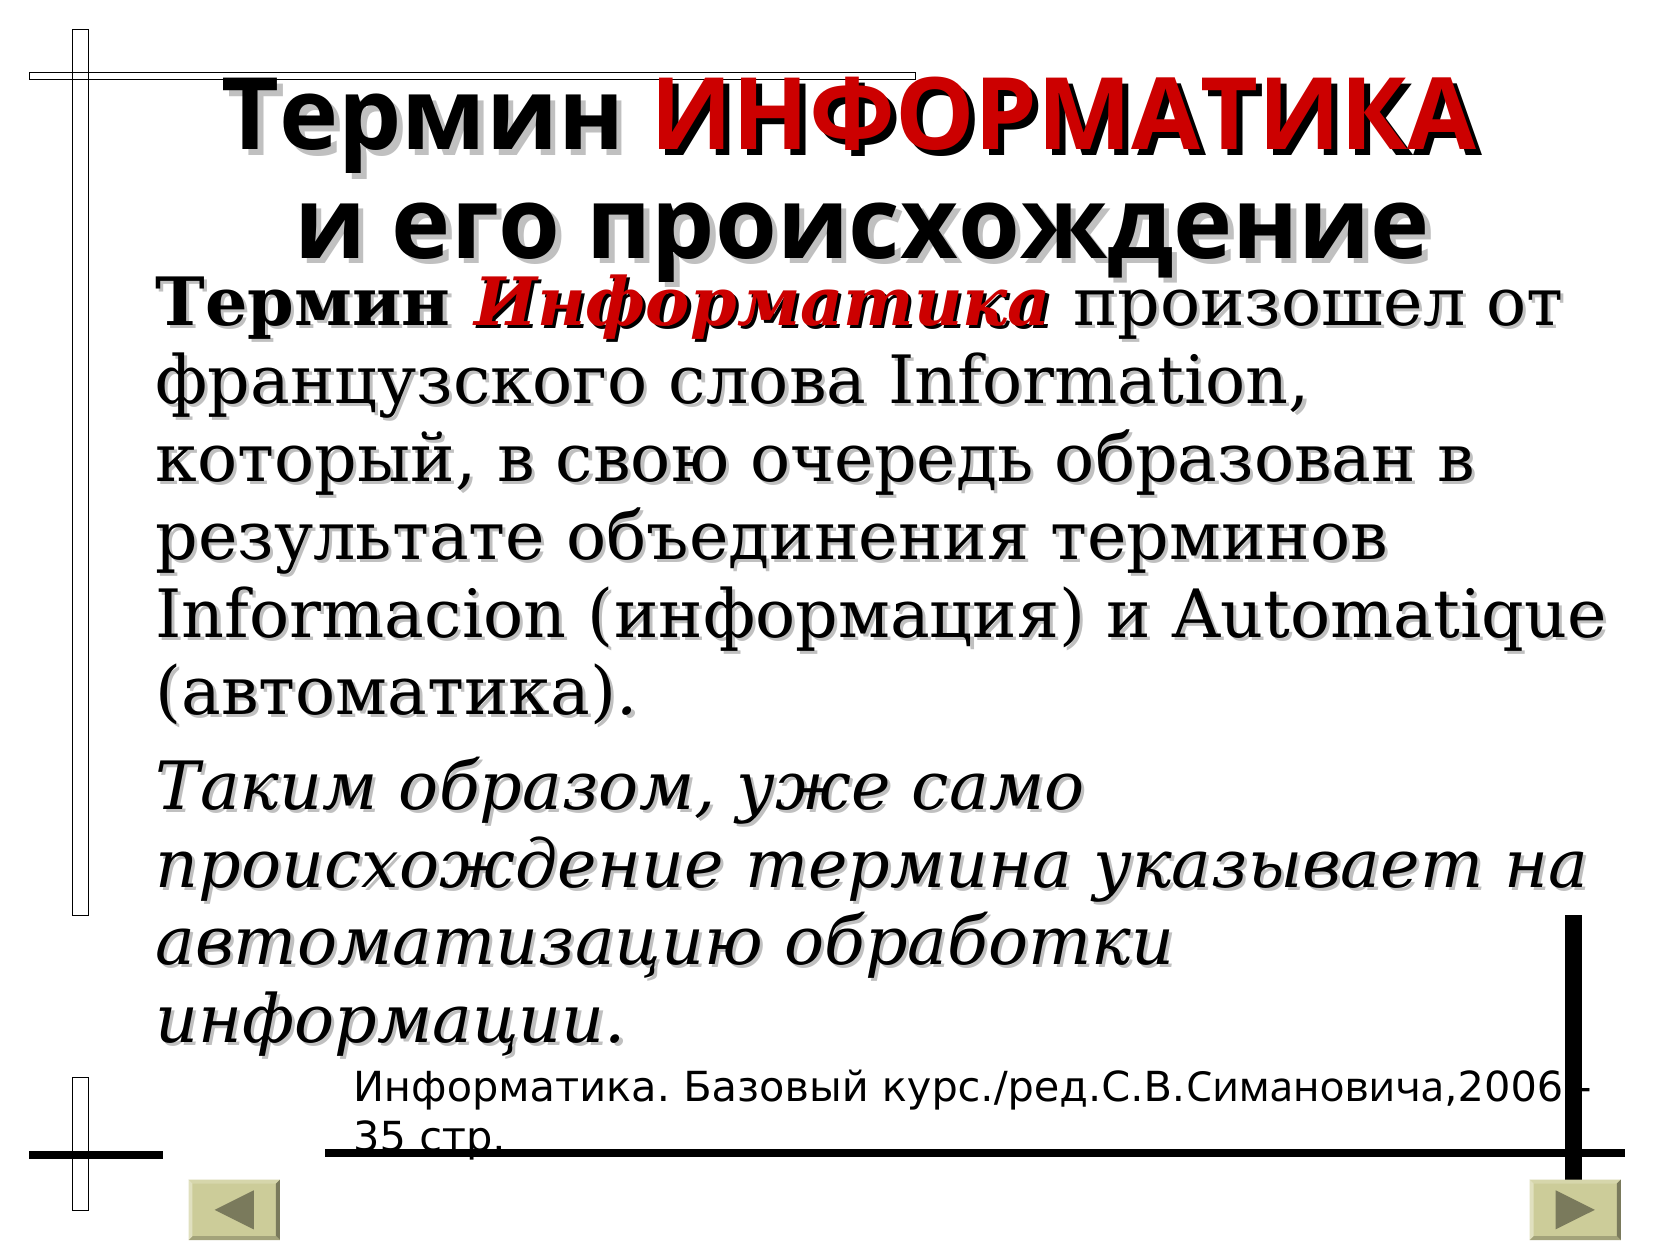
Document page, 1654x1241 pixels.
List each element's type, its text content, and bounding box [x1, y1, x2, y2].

text_box Информатика. Базовый курс./ред.С.В.Симановича,2006.- 35 стр. [338, 1049, 1654, 1170]
list Термин Информатика произошел от французского слова Information, который, в свою очередь образован в результате объединения терминов Informacion (информация) и Automatique (автоматика). Таким образом, уже само происхождение термина указывает на автоматизацию обработки информации. [84, 255, 1654, 1207]
text_box [189, 1179, 280, 1241]
title Термин ИНФОРМАТИКА и его происхождение [71, 47, 1654, 295]
text_box [1530, 1179, 1621, 1241]
